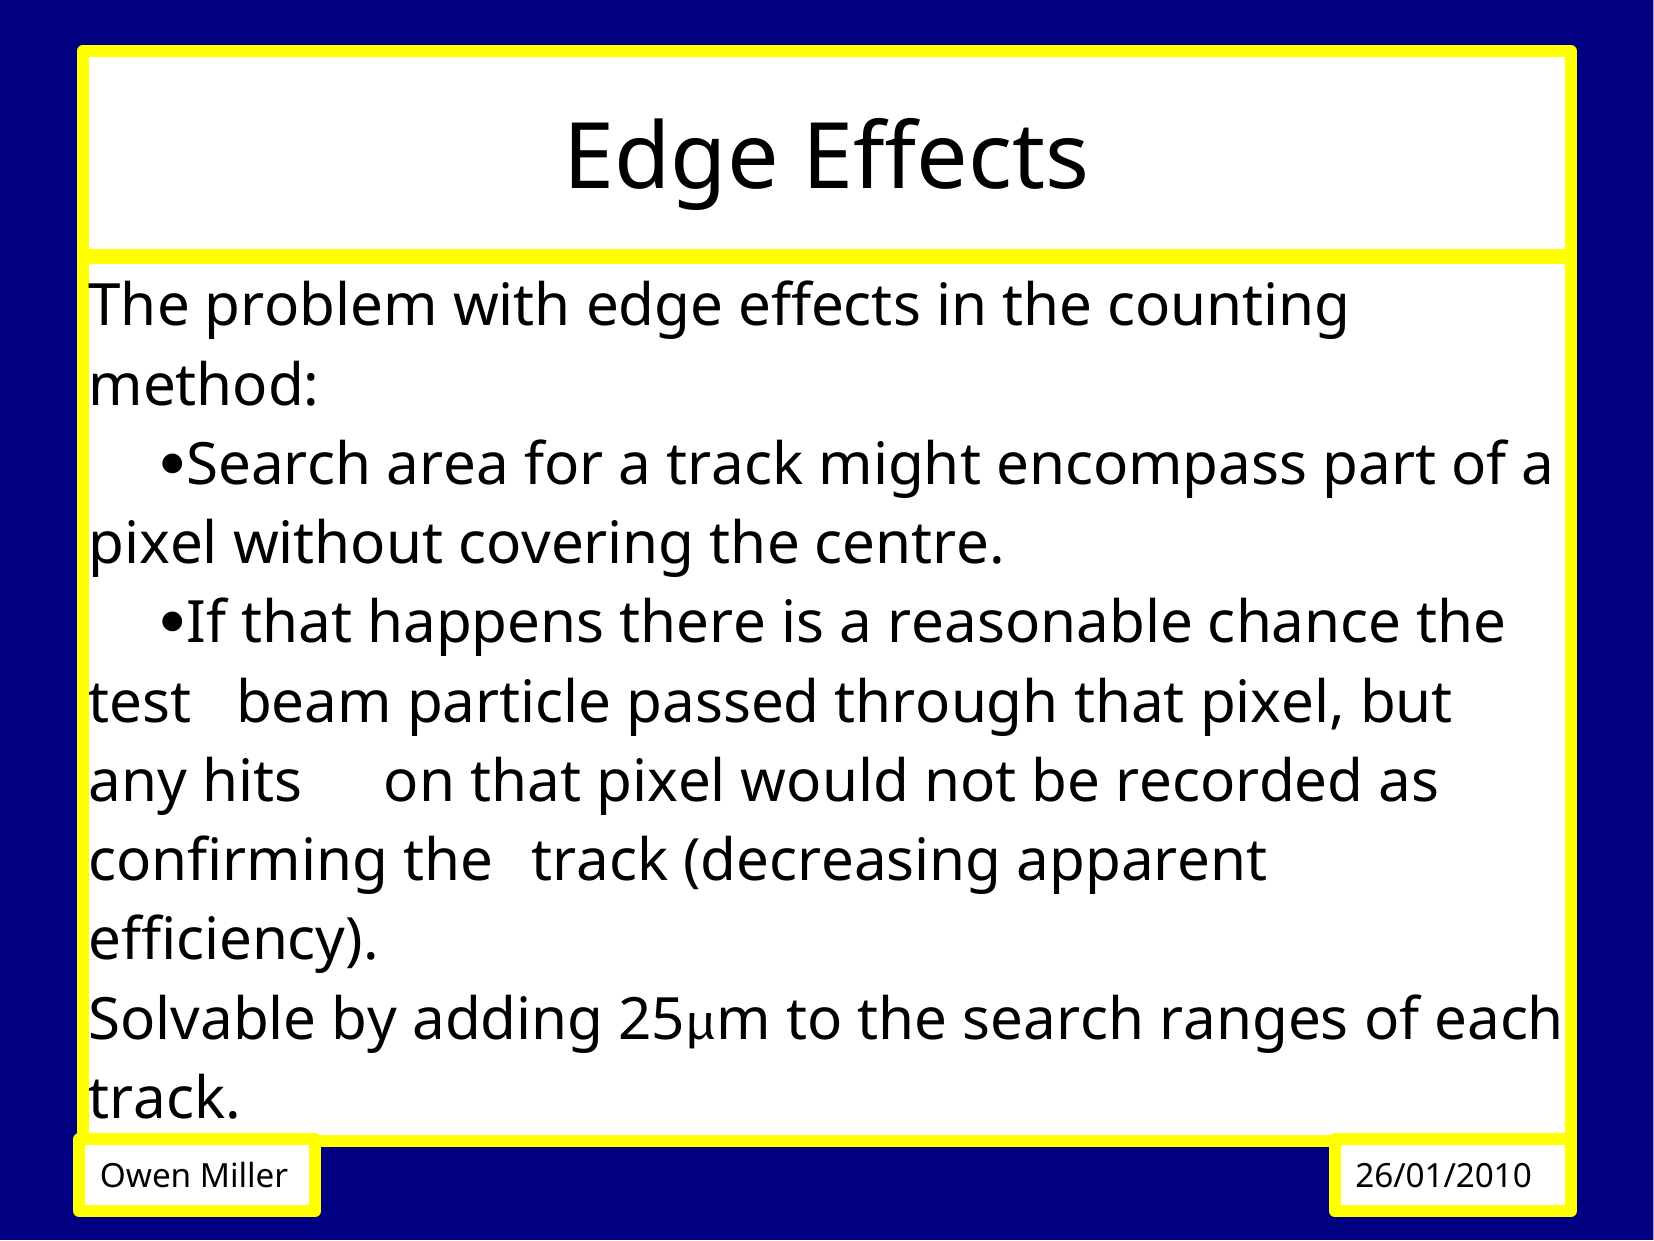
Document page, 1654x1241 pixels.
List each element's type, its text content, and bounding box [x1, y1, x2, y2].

subtitle The problem with edge effects in the counting method: Search area for a track might encompass part of a pixel without covering the centre. If that happens there is a reasonable chance the test beam particle passed through that pixel, but any hits on that pixel would not be recorded as confirming the track (decreasing apparent efficiency). Solvable by adding 25m to the search ranges of each track. [82, 291, 1571, 1108]
text_box 26/01/2010 [1334, 1139, 1571, 1207]
text_box Owen Miller [79, 1139, 316, 1207]
title Edge Effects [82, 50, 1571, 252]
